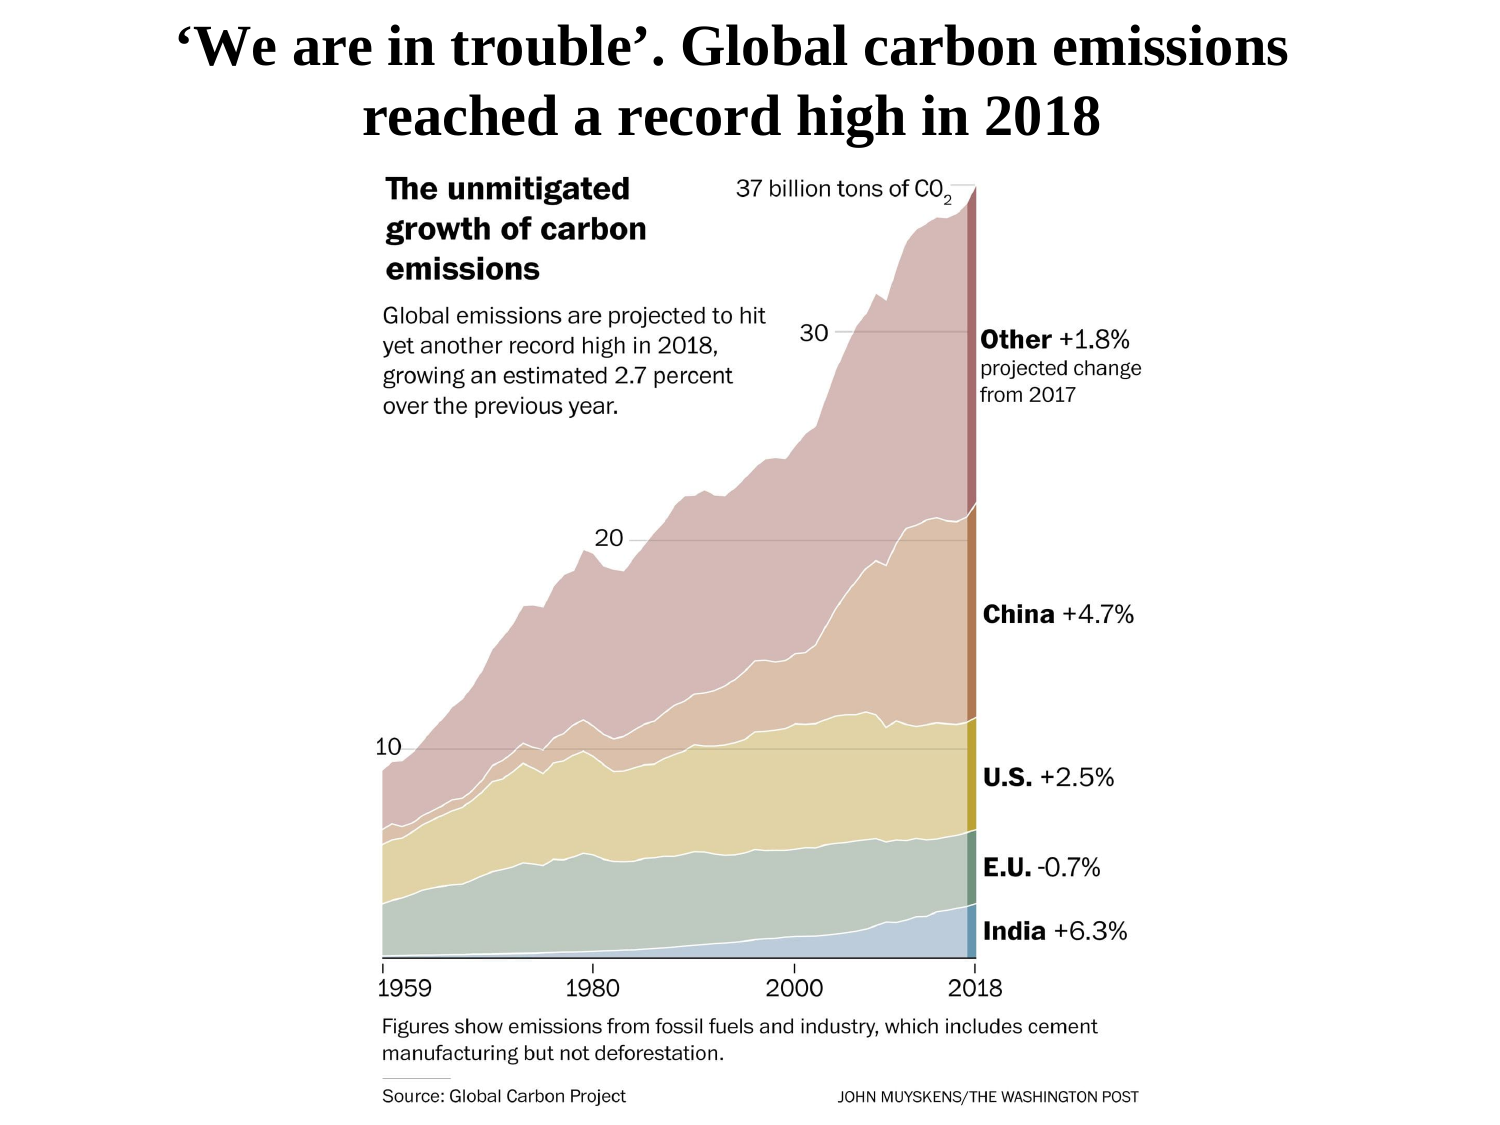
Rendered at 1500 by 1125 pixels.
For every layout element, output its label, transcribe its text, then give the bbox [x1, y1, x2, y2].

picture [374, 156, 1145, 1116]
text_box ‘We are in trouble’. Global carbon emissions reached a record high in 2018 [76, 0, 1388, 155]
